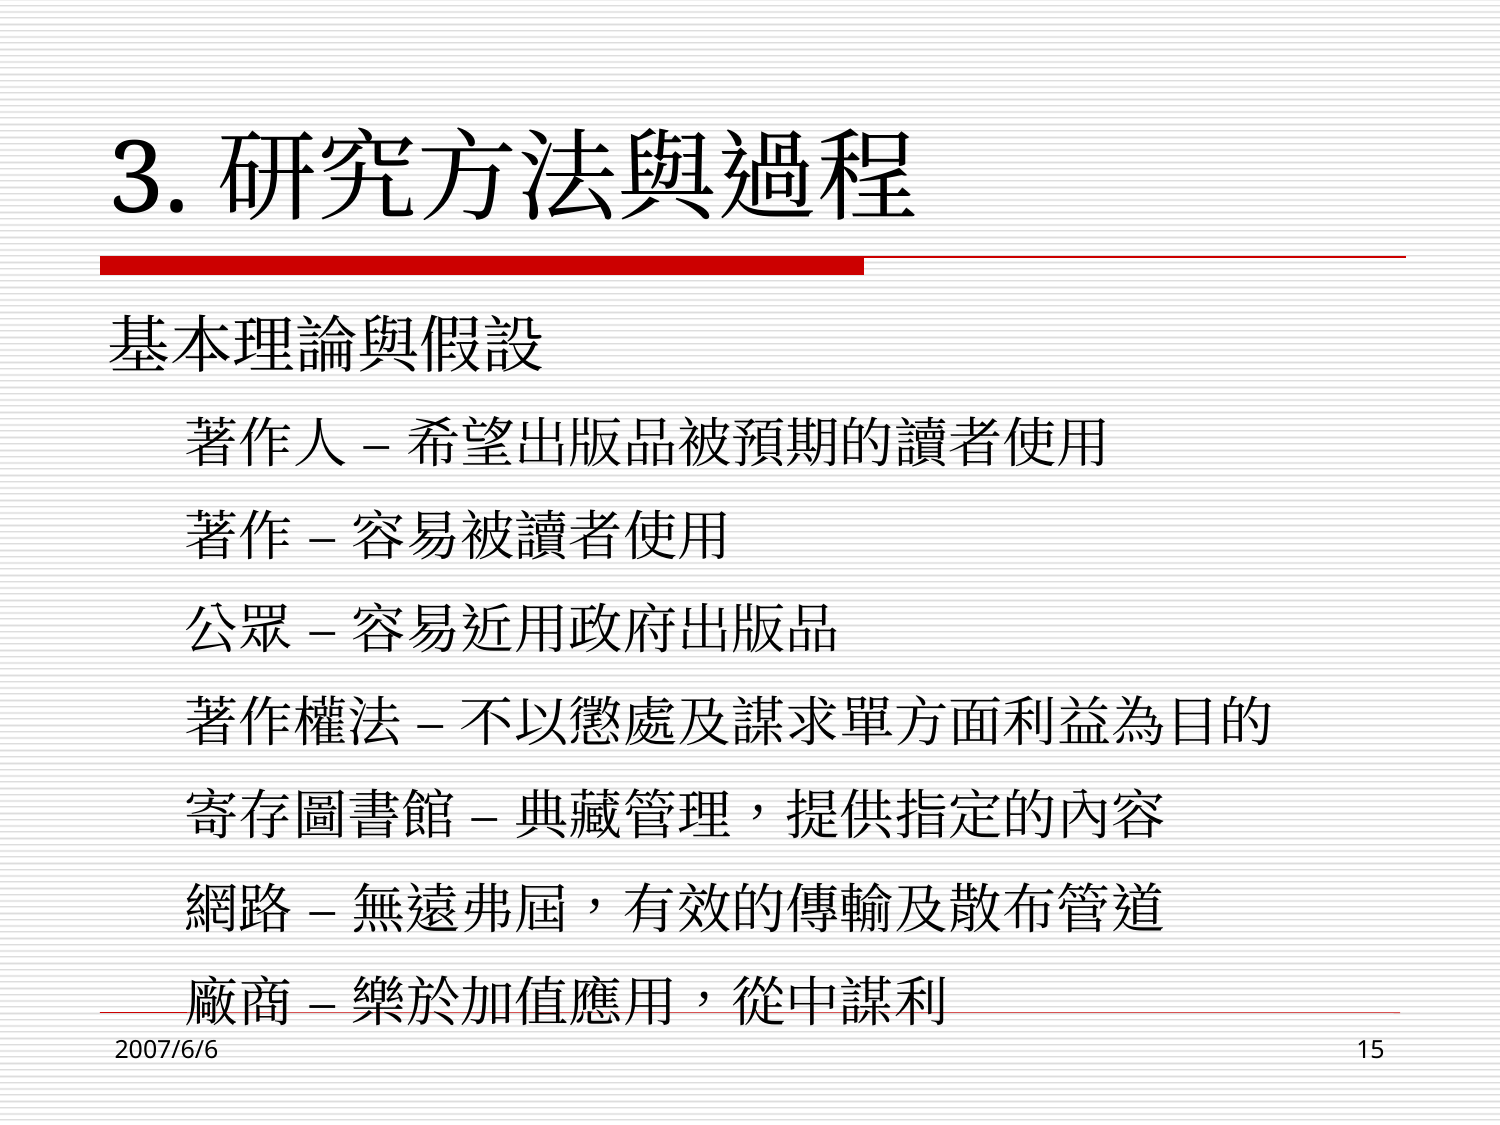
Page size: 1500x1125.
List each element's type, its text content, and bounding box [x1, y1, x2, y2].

picture [0, 0, 1500, 1125]
title 3.研究方法與過程 [94, 49, 1407, 250]
list 基本理論與假設 著作人 – 希望出版品被預期的讀者使用 著作 – 容易被讀者使用 公眾 – 容易近用政府出版品 著作權法 – 不以懲處及謀求單方面利益為目的 寄存圖書館 – 典藏管理，提供指定的內容 網路 – 無遠弗屆，有效的傳輸及散布管道 廠商 – 樂於加值應用，從中謀利 [92, 287, 1406, 989]
